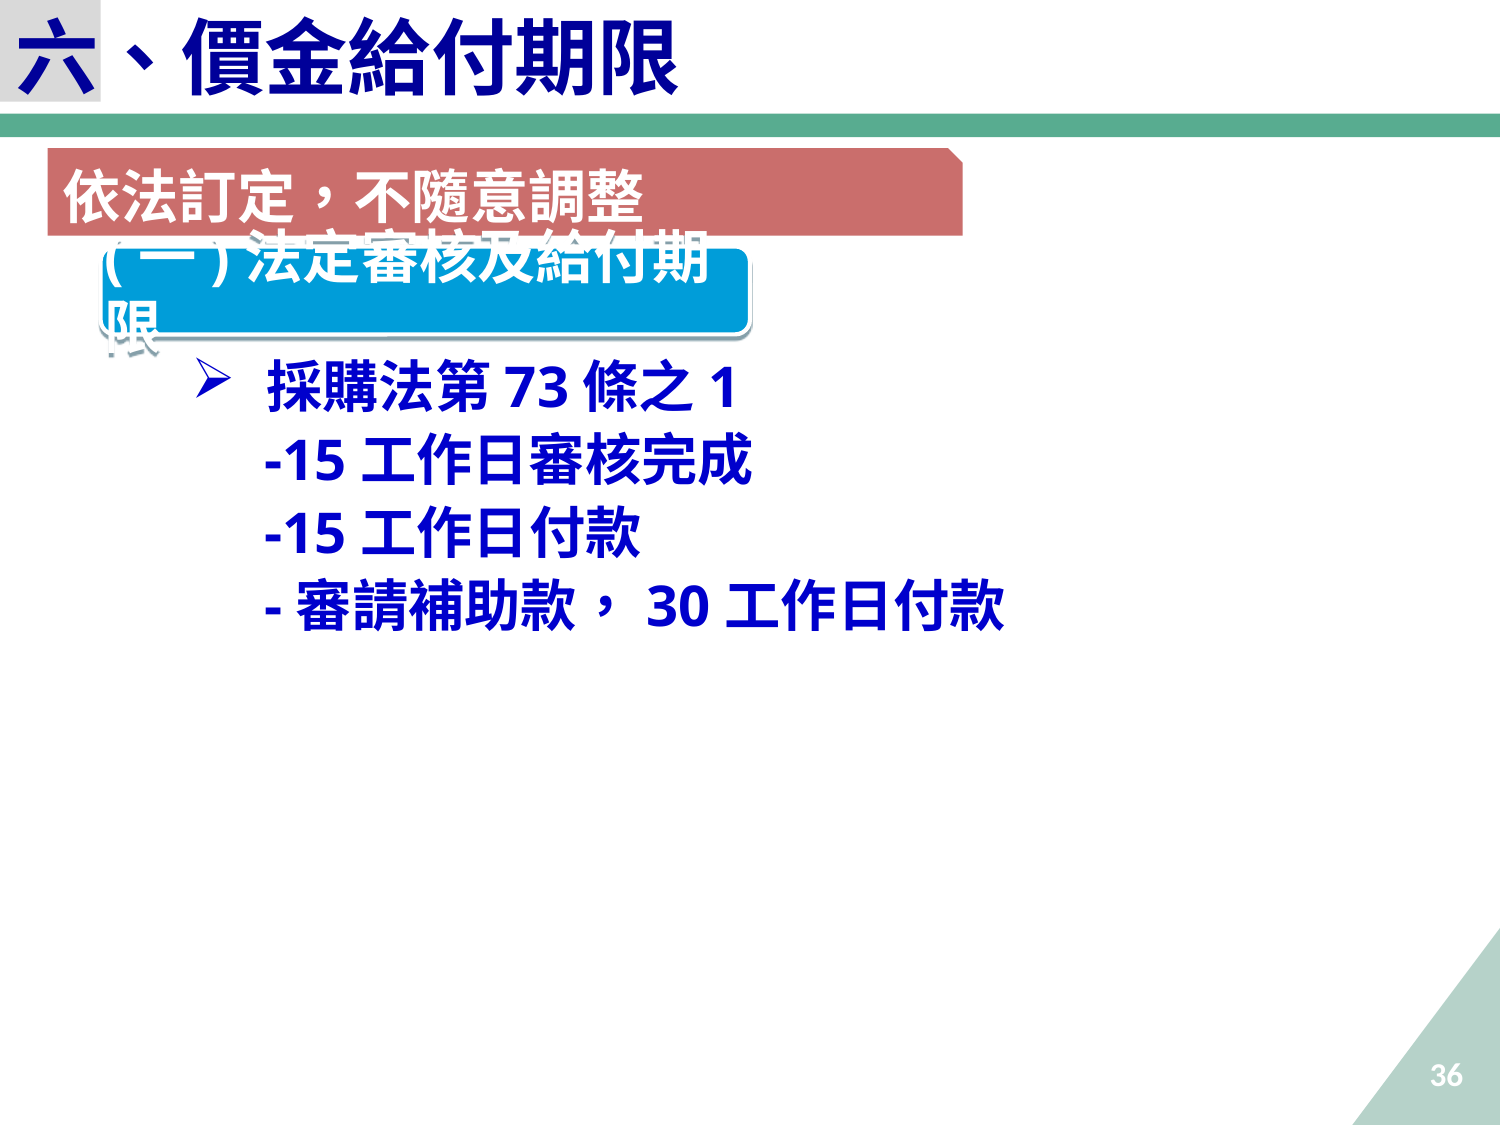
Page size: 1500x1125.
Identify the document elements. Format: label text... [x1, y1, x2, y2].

slide_number <編號> [1128, 1042, 1478, 1103]
text_box 採購法第73條之1 -15工作日審核完成 -15工作日付款 -審請補助款，30工作日付款 [0, 265, 1376, 791]
text_box (一)法定審核及給付期限 [100, 246, 750, 335]
text_box 依法訂定，不隨意調整 [47, 148, 963, 236]
text_box [1352, 927, 1500, 1125]
text_box 六、價金給付期限 [0, 0, 1465, 113]
text_box [0, 113, 1500, 138]
